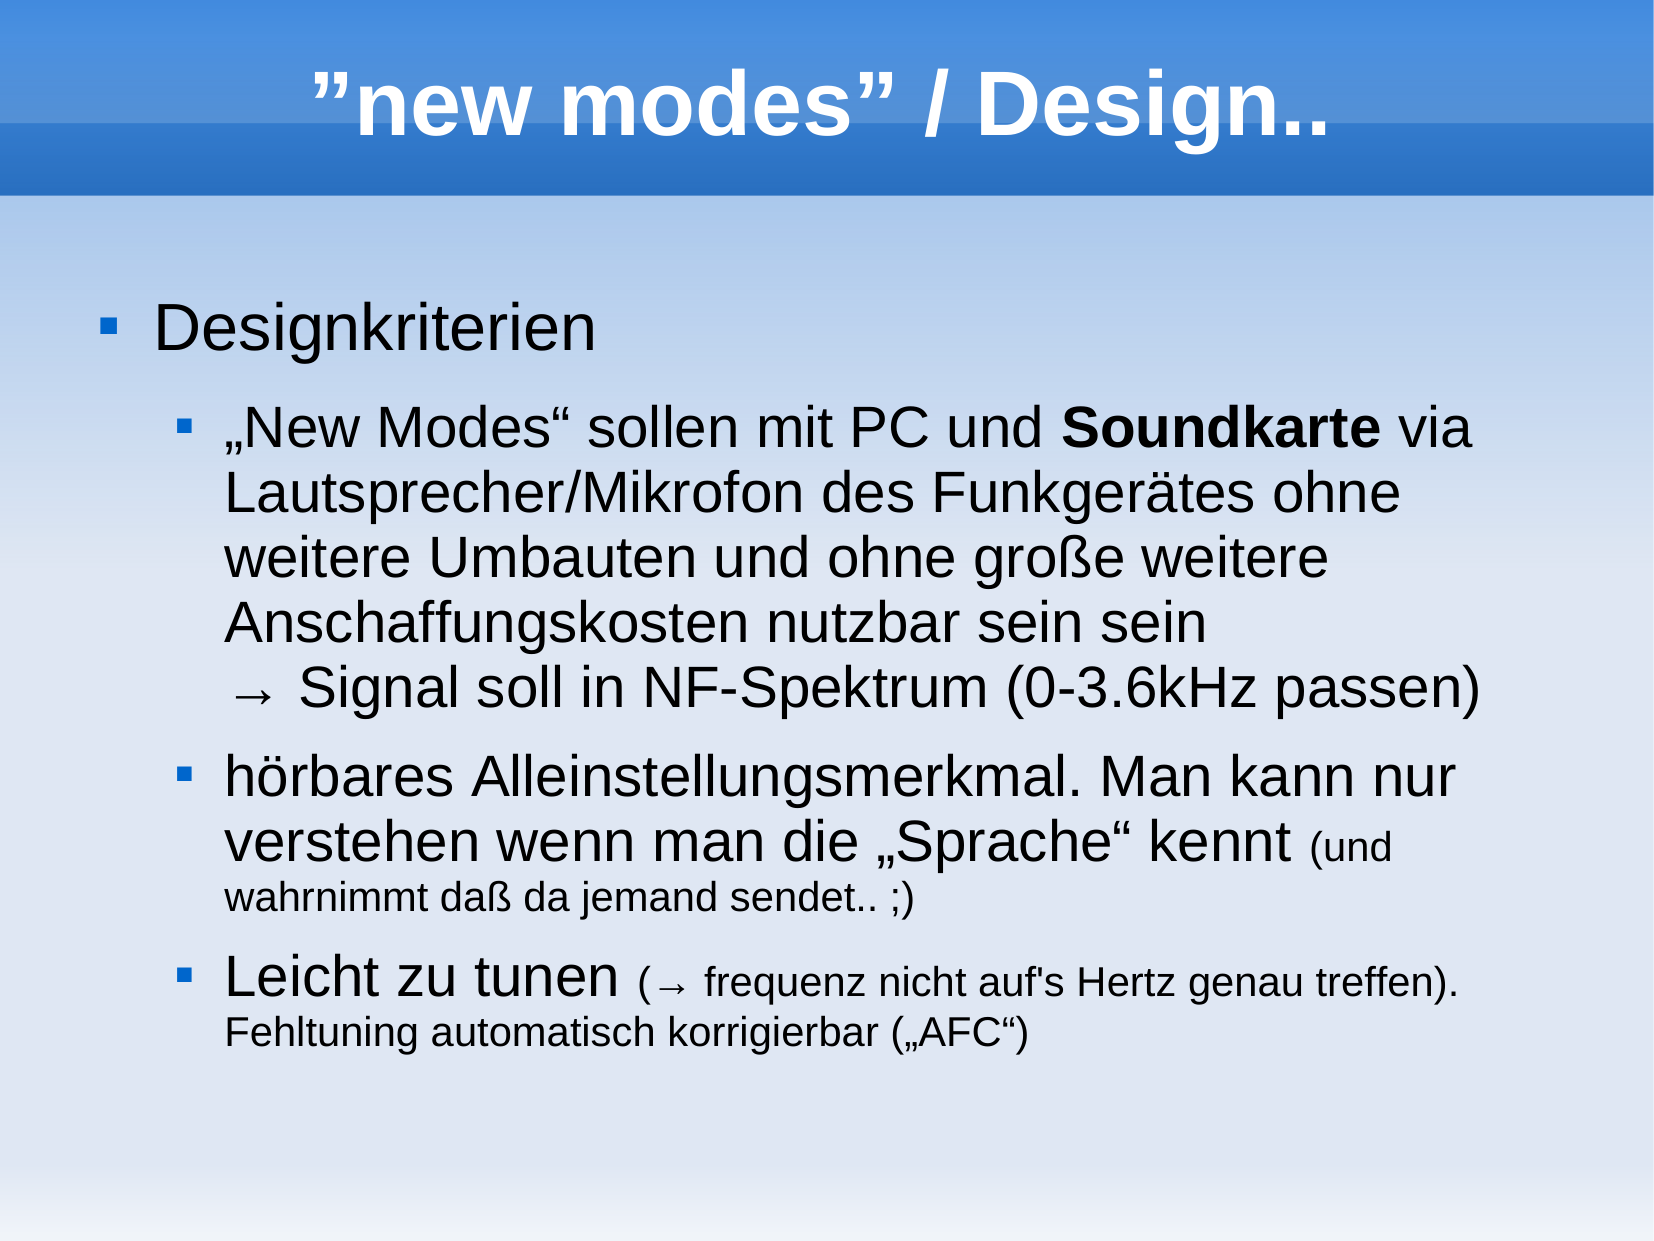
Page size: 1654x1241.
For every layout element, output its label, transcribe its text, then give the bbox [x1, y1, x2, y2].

title ”new modes” / Design.. [76, 7, 1565, 200]
picture [0, 0, 1654, 1241]
list Designkriterien „New Modes“ sollen mit PC und Soundkarte via Lautsprecher/Mikrofon des Funkgerätes ohne weitere Umbauten und ohne große weitere Anschaffungskosten nutzbar sein sein → Signal soll in NF-Spektrum (0-3.6kHz passen) hörbares Alleinstellungsmerkmal. Man kann nur verstehen wenn man die „Sprache“ kennt (und wahrnimmt daß da jemand sendet.. ;) Leicht zu tunen (→ frequenz nicht auf's Hertz genau treffen). Fehltuning automatisch korrigierbar („AFC“) [82, 290, 1571, 1094]
